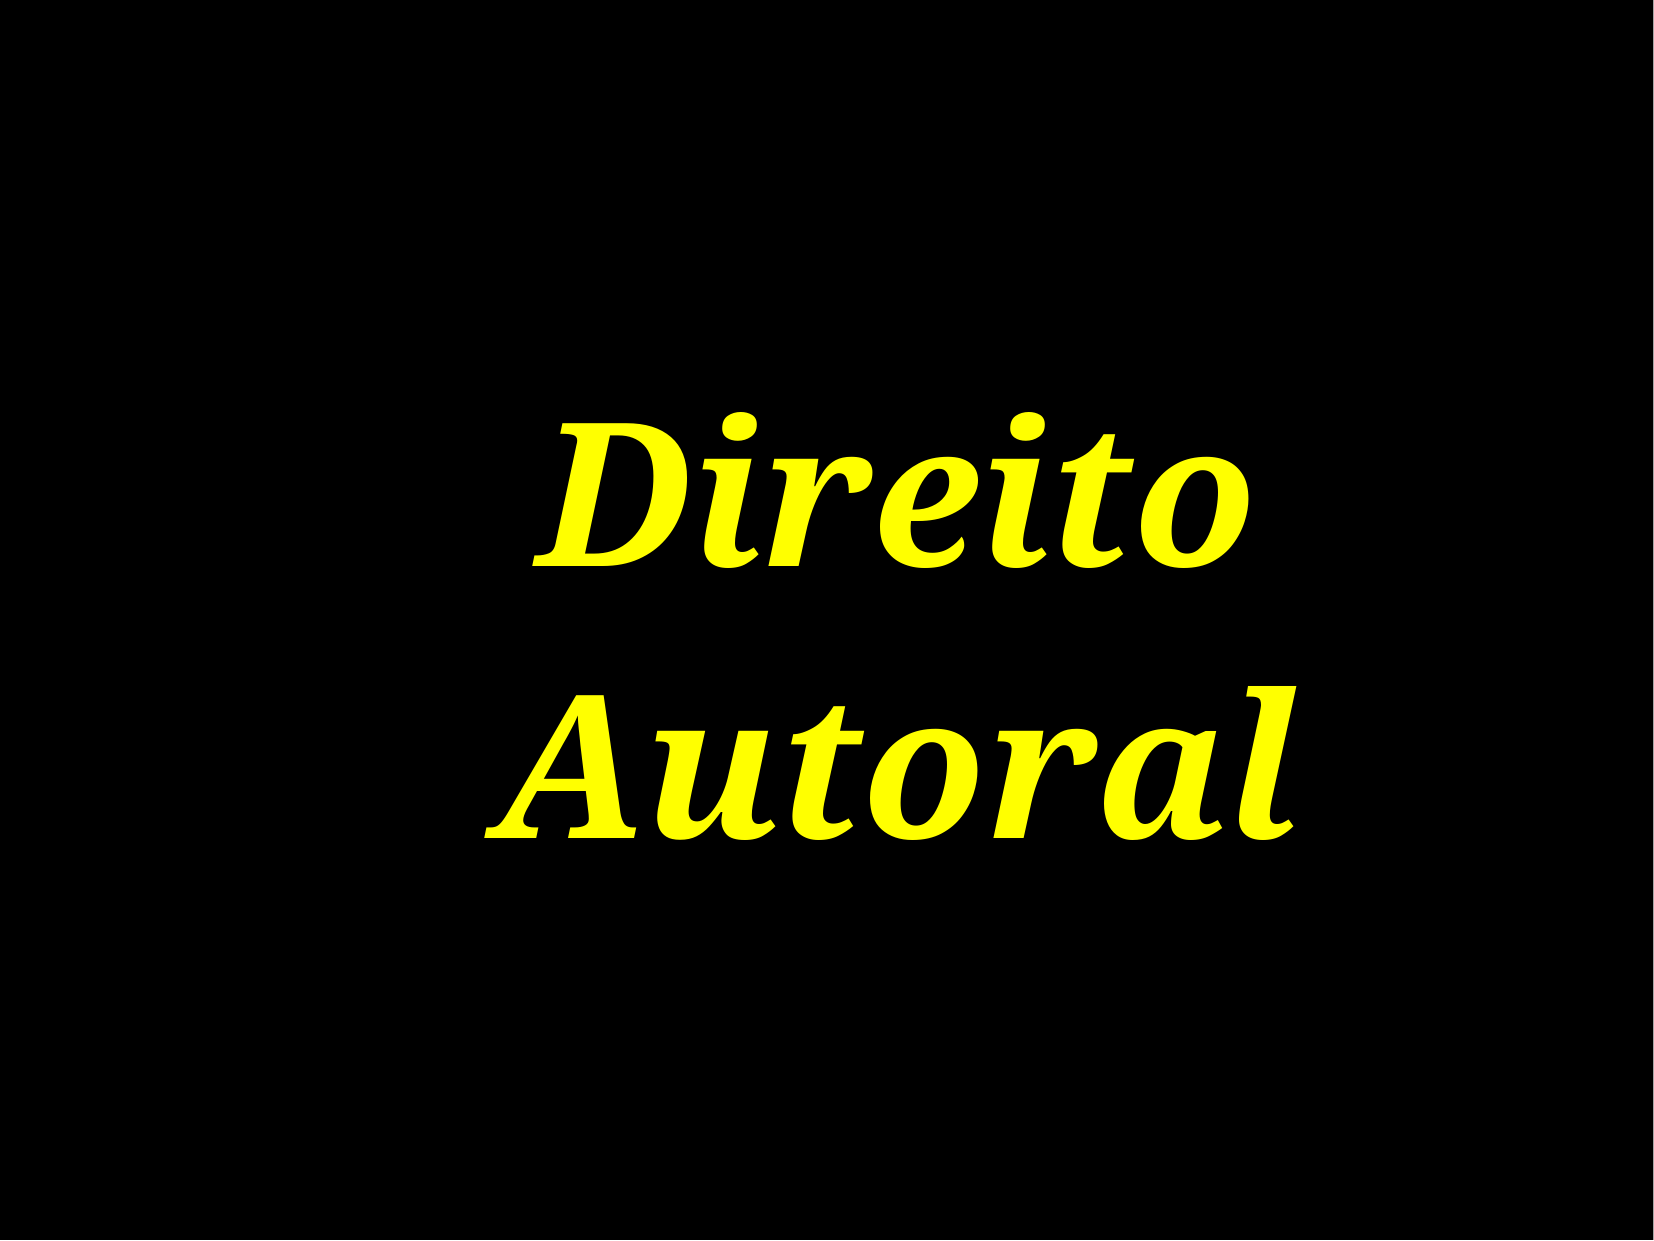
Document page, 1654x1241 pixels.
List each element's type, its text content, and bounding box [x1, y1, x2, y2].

text_box Direito Autoral [494, 352, 1195, 942]
